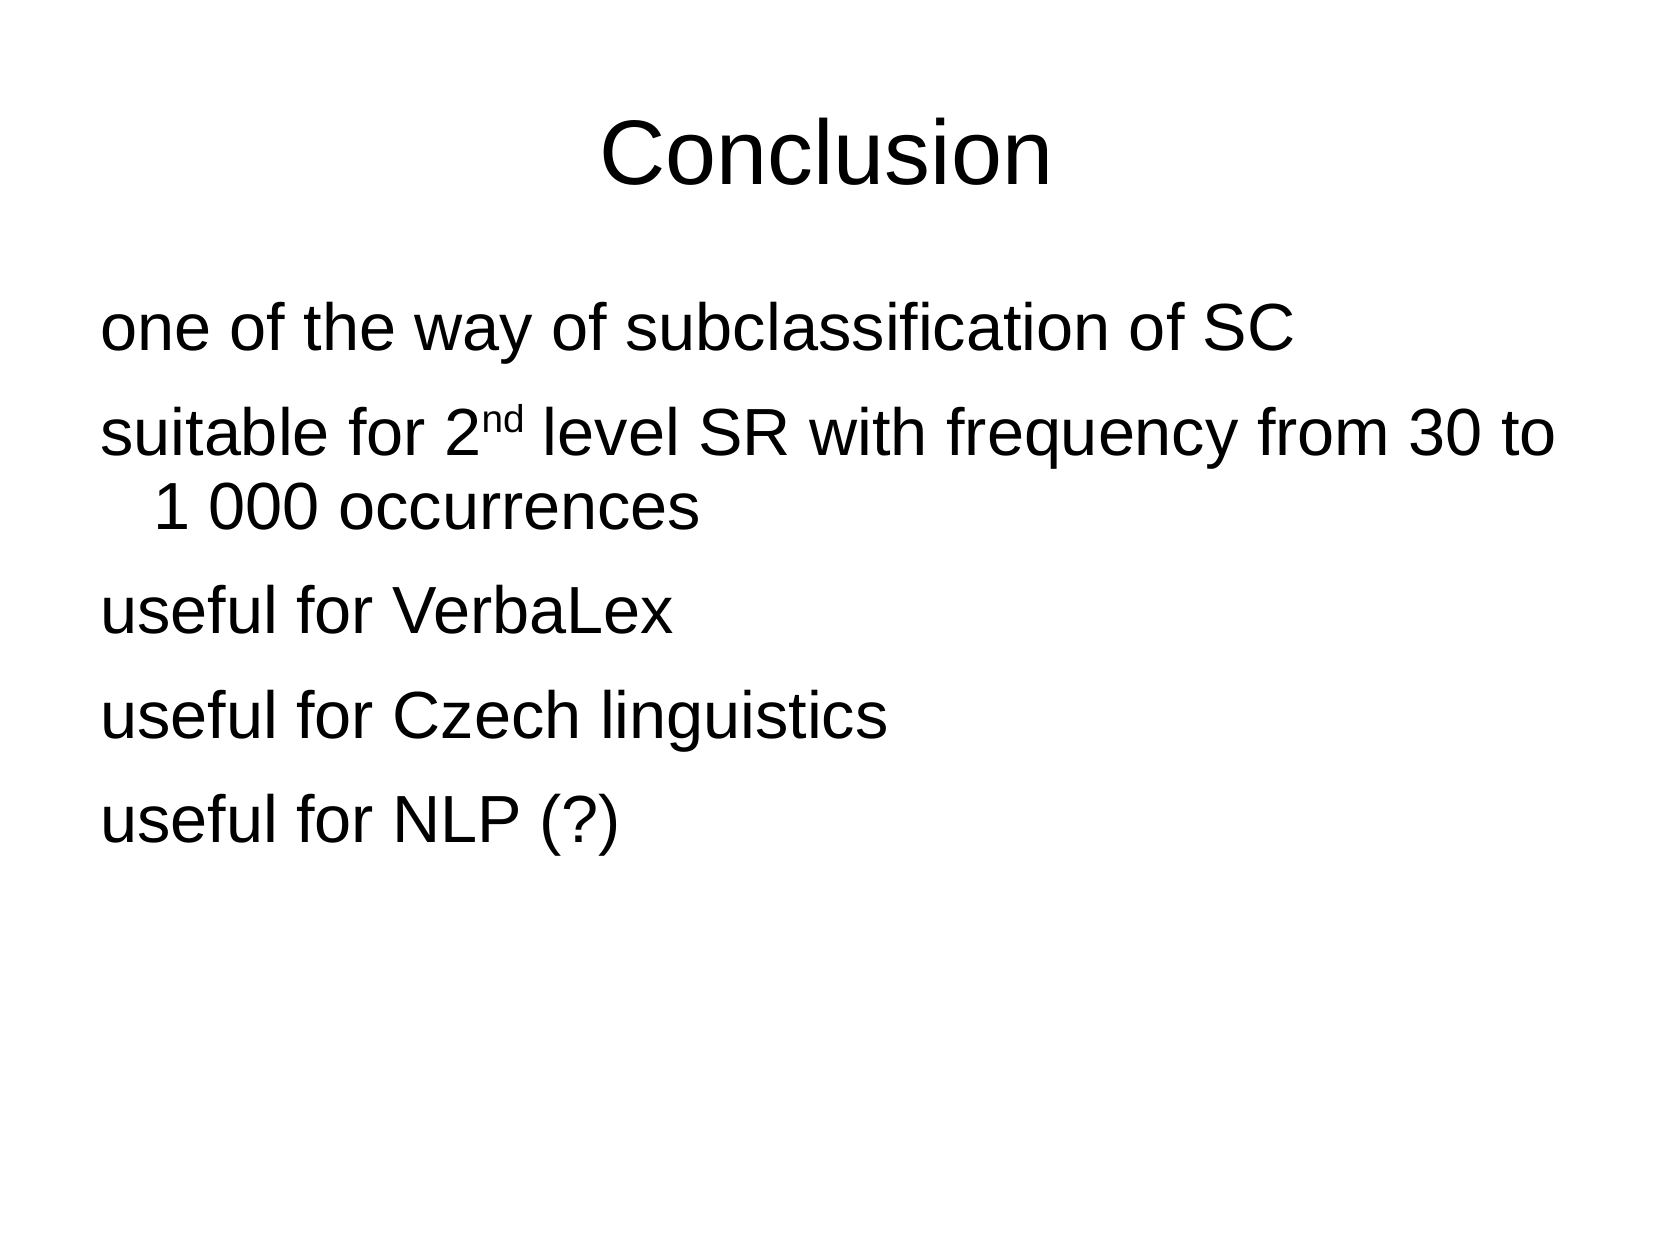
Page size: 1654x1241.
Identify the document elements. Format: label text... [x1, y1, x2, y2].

list one of the way of subclassification of SC suitable for 2nd level SR with frequency from 30 to 1 000 occurrences useful for VerbaLex useful for Czech linguistics useful for NLP (?) [82, 290, 1571, 1094]
title Conclusion [82, 49, 1571, 257]
